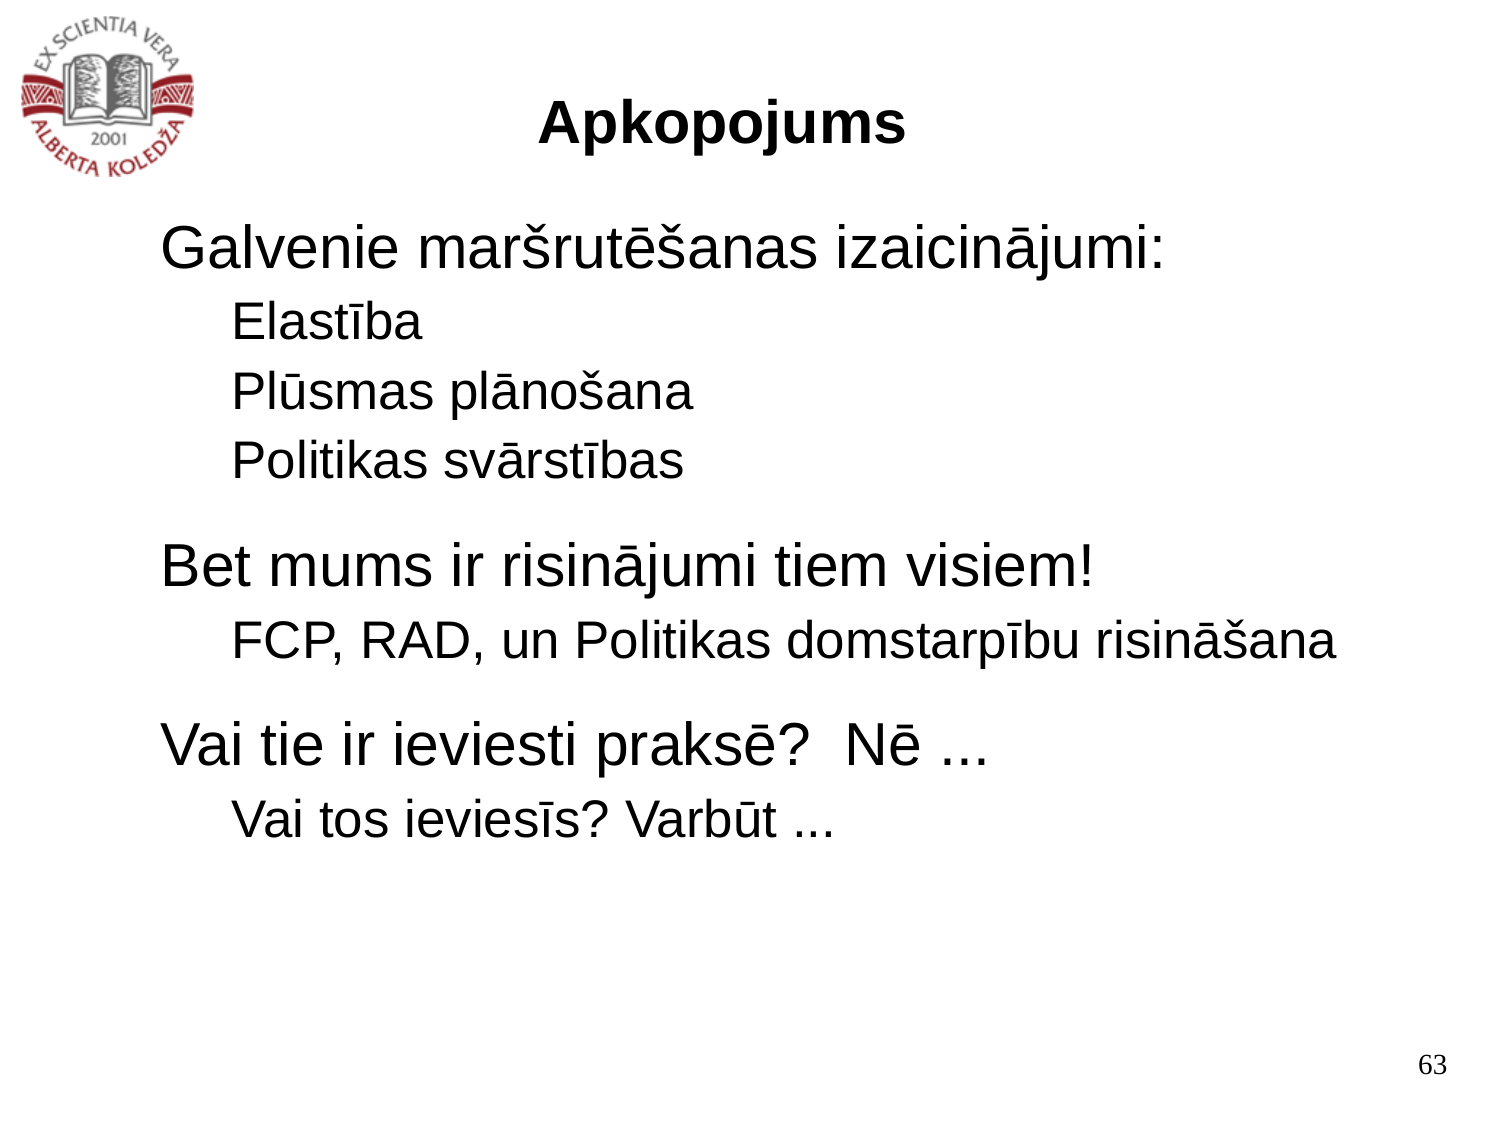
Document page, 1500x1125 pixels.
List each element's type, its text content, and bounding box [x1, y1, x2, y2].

text_box <skaitlis> [1312, 1037, 1463, 1101]
list Galvenie maršrutēšanas izaicinājumi: Elastība Plūsmas plānošana Politikas svārstības Bet mums ir risinājumi tiem visiem! FCP, RAD, un Politikas domstarpību risināšana Vai tie ir ieviesti praksē? Nē ... Vai tos ieviesīs? Varbūt ... [74, 200, 1463, 1101]
picture [21, 16, 194, 177]
title Apkopojums [50, 62, 1374, 175]
